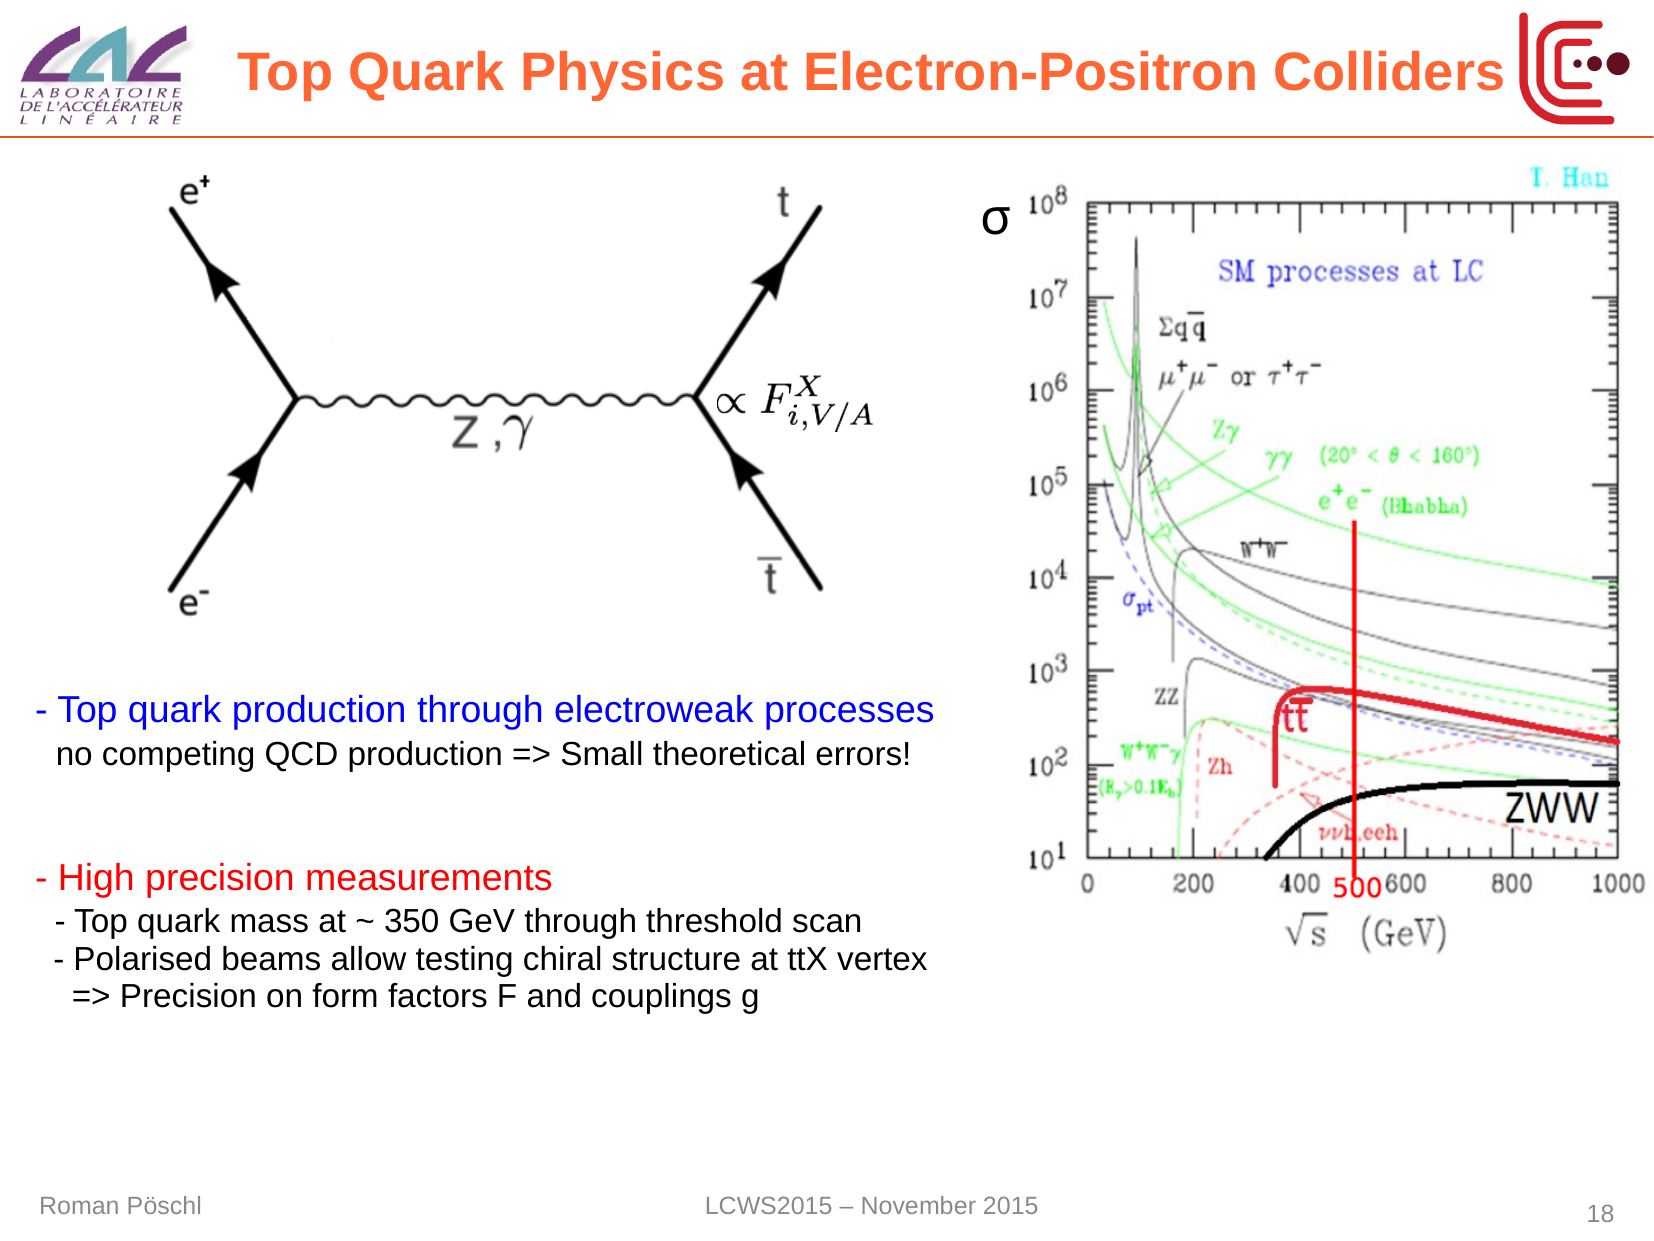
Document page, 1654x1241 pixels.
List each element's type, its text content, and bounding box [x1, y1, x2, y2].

picture [1015, 166, 1654, 957]
text_box σ [965, 173, 1015, 285]
picture [1508, 2, 1641, 135]
text_box - Top quark production through electroweak processes no competing QCD production => Small theoretical errors! - High precision measurements - Top quark mass at ~ 350 GeV through threshold scan - Polarised beams allow testing chiral structure at ttX vertex => Precision on form factors F and couplings g [20, 625, 1654, 1241]
title Top Quark Physics at Electron-Positron Colliders [128, 29, 1617, 113]
picture [111, 153, 874, 625]
picture [17, 22, 199, 127]
